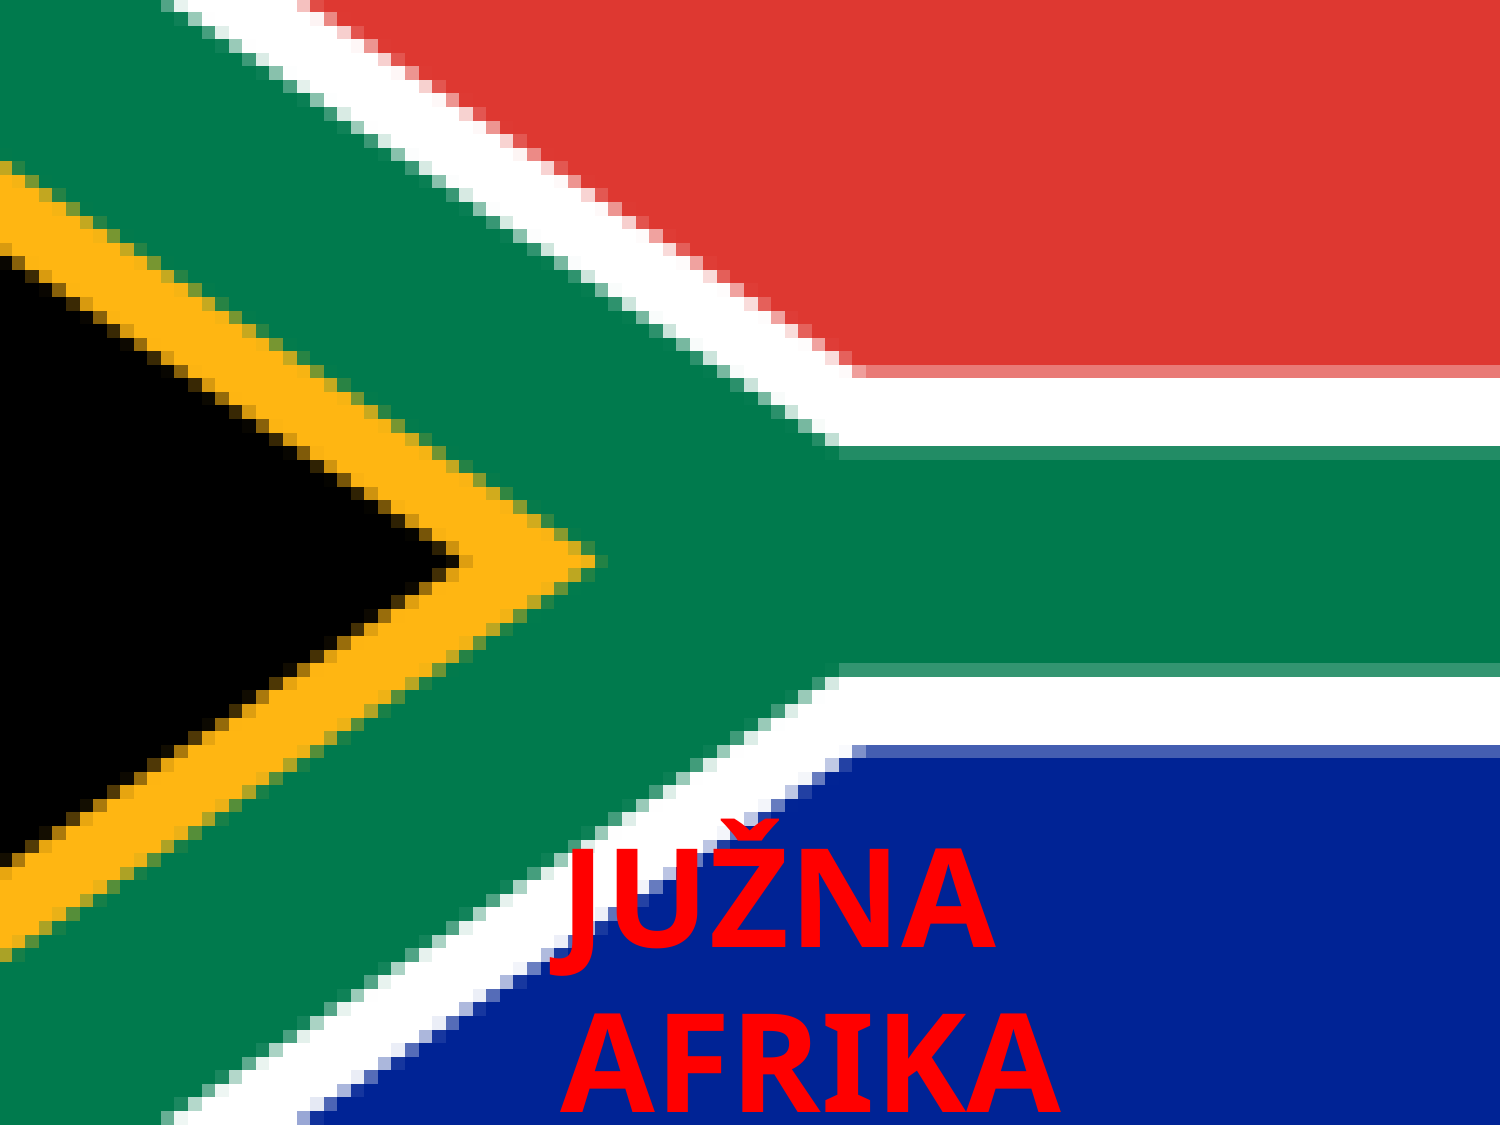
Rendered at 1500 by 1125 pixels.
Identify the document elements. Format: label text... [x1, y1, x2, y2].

title JUŽNA AFRIKA [466, 881, 1500, 1069]
picture [0, 0, 1500, 1125]
picture [944, 864, 953, 881]
picture [819, 873, 824, 881]
picture [939, 1069, 981, 1111]
